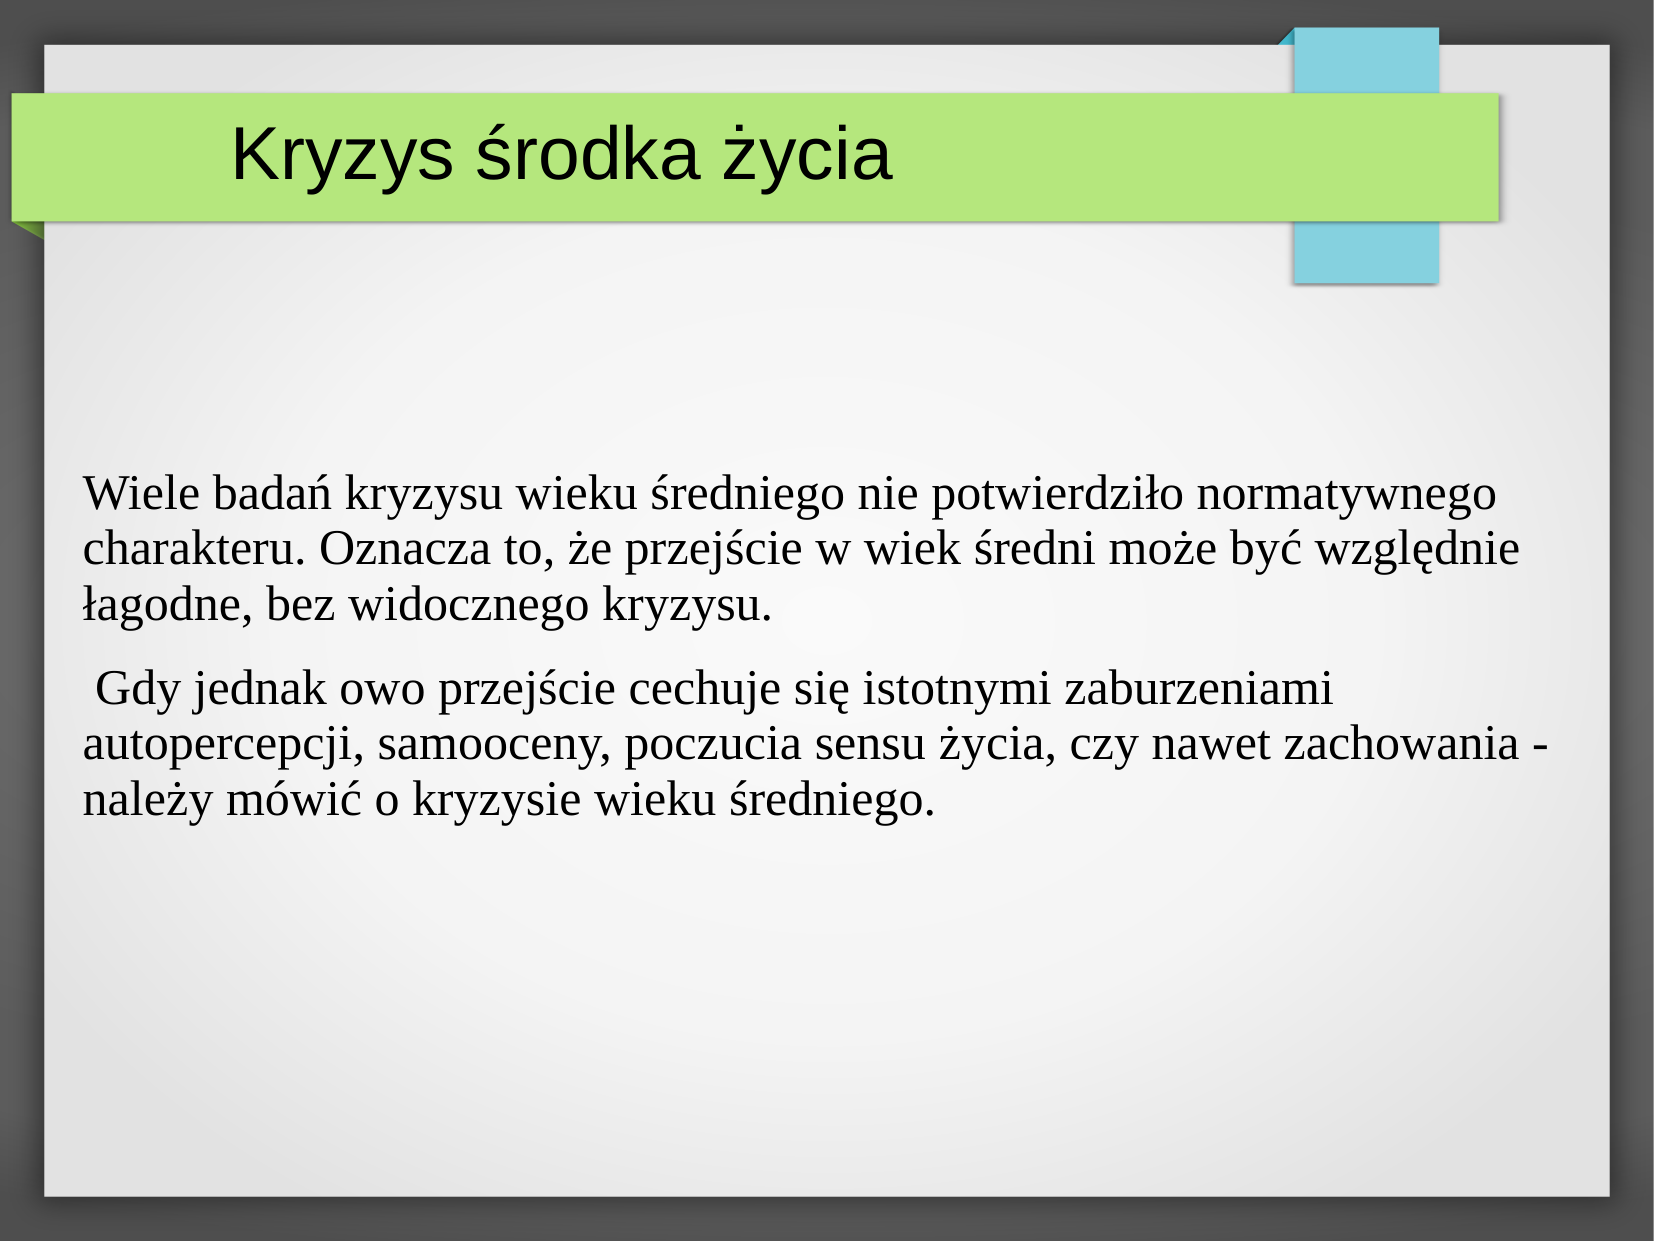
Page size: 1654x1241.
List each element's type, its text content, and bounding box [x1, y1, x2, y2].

picture [0, 0, 1654, 1241]
title Kryzys środka życia [82, 94, 1264, 213]
list Wiele badań kryzysu wieku średniego nie potwierdziło normatywnego charakteru. Oznacza to, że przejście w wiek średni może być względnie łagodne, bez widocznego kryzysu. Gdy jednak owo przejście cechuje się istotnymi zaburzeniami autopercepcji, samooceny, poczucia sensu życia, czy nawet zachowania - należy mówić o kryzysie wieku średniego. [82, 295, 1571, 1015]
